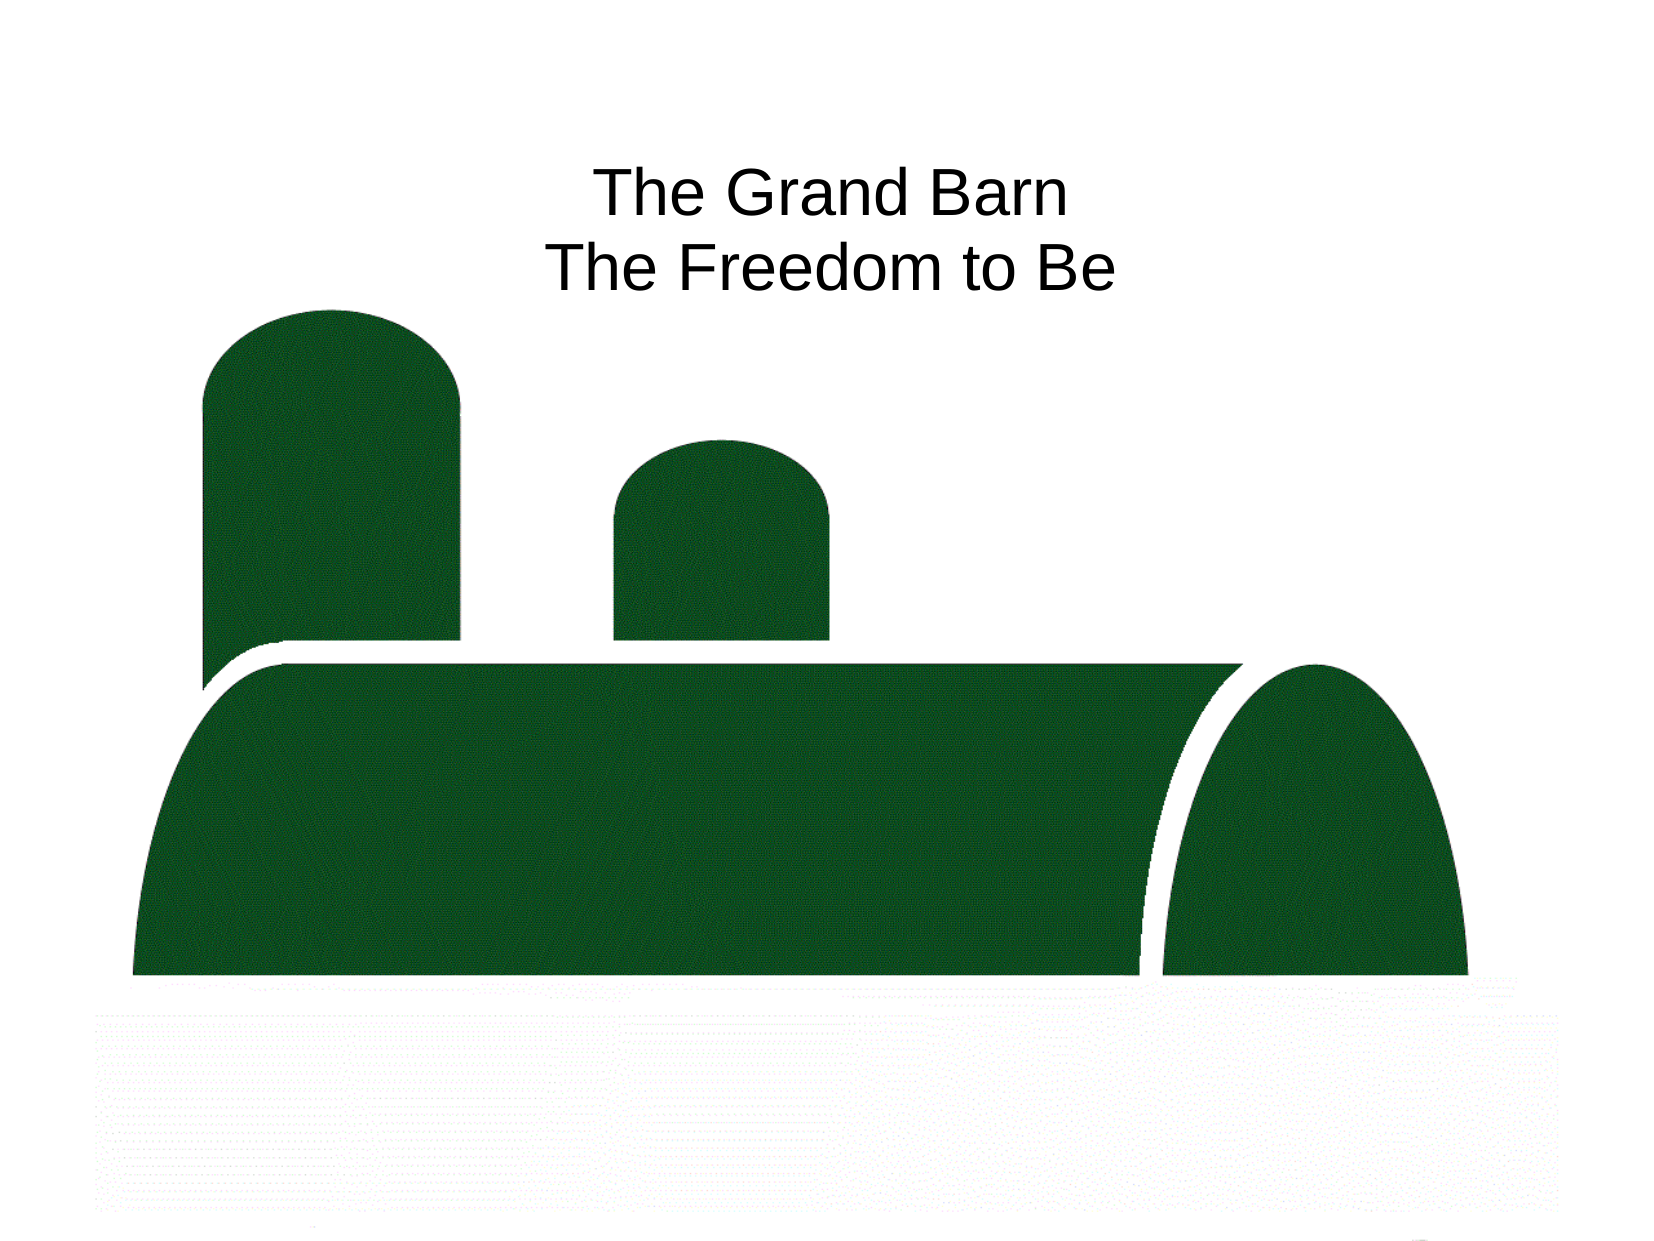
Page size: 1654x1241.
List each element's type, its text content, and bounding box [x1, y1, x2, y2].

subtitle The Grand Barn The Freedom to Be [86, 0, 1576, 760]
picture [0, 0, 1654, 1241]
